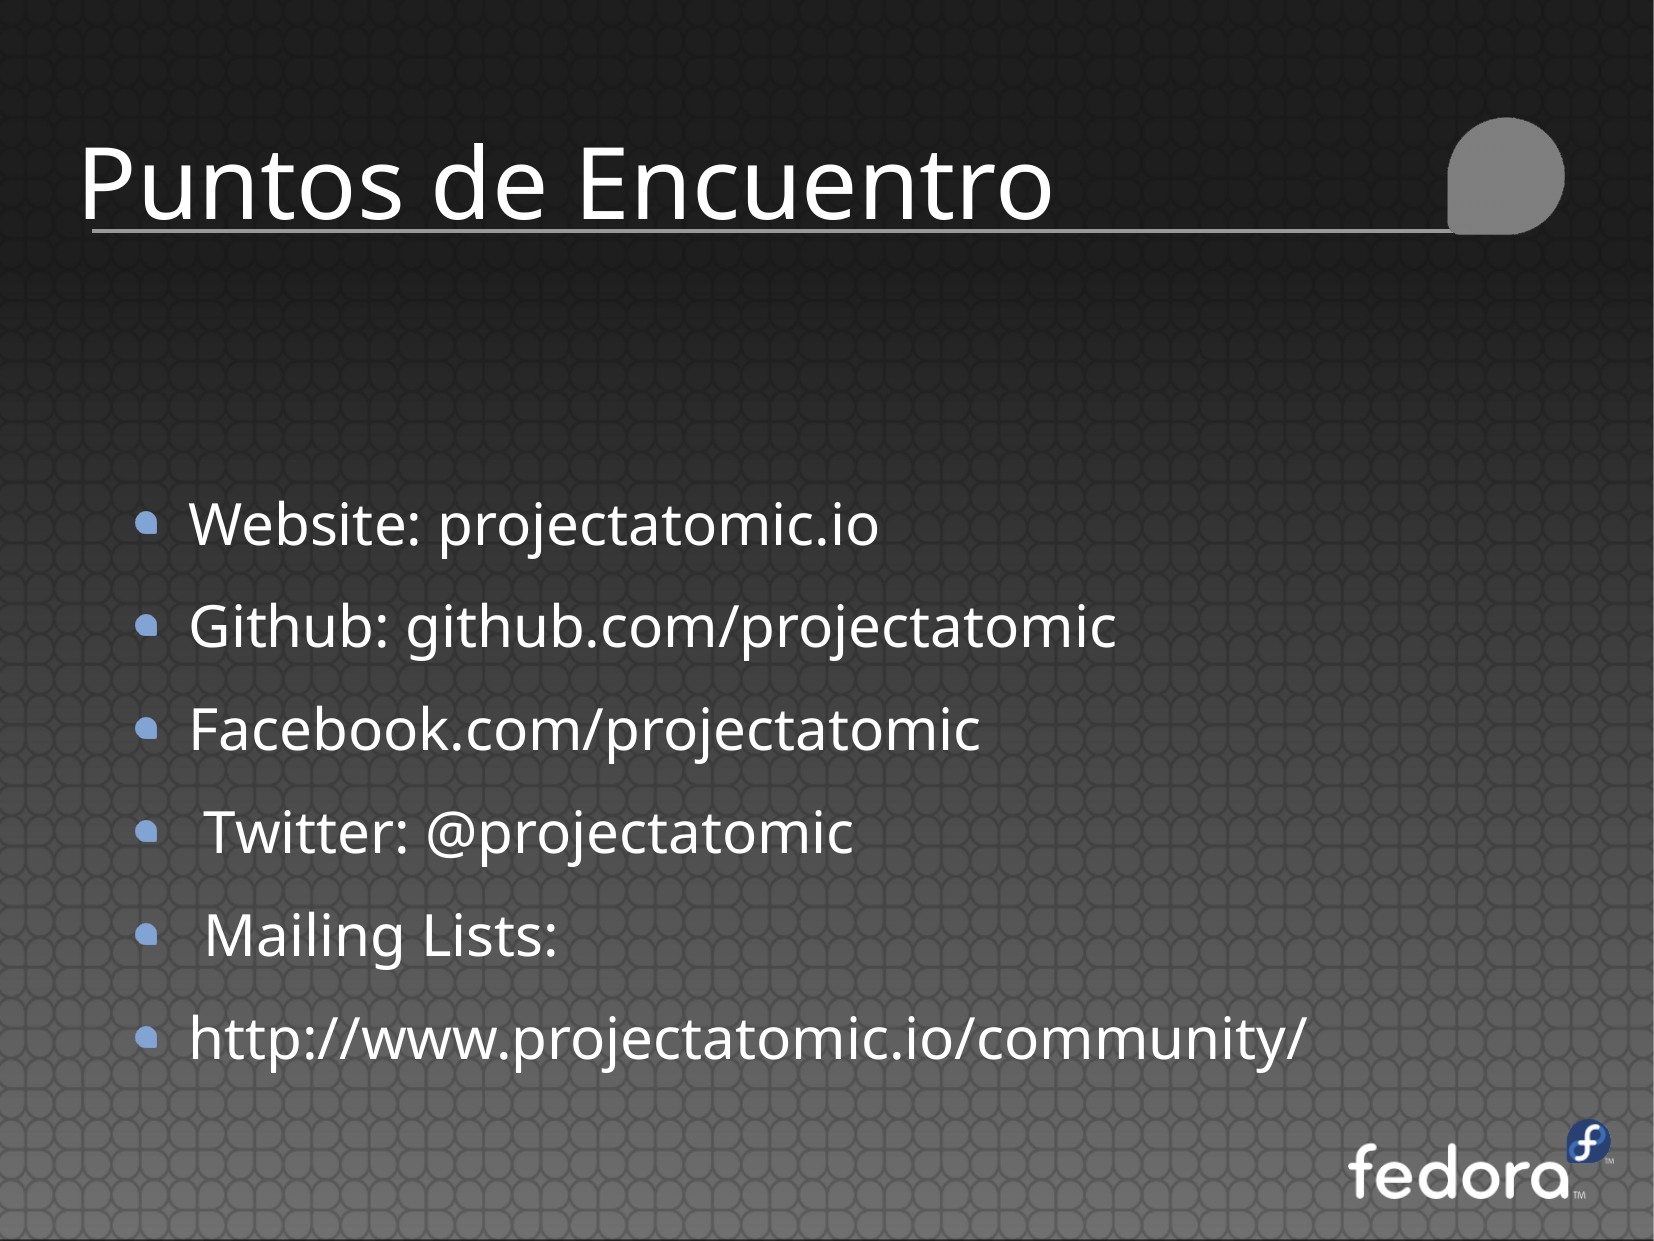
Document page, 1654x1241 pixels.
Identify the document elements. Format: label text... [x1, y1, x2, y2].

picture [0, 0, 1654, 1241]
list Website: projectatomic.io Github: github.com/projectatomic Facebook.com/projectatomic Twitter: @projectatomic Mailing Lists: http://www.projectatomic.io/community/ [46, 300, 1536, 1152]
title Puntos de Encuentro [76, 112, 1566, 249]
